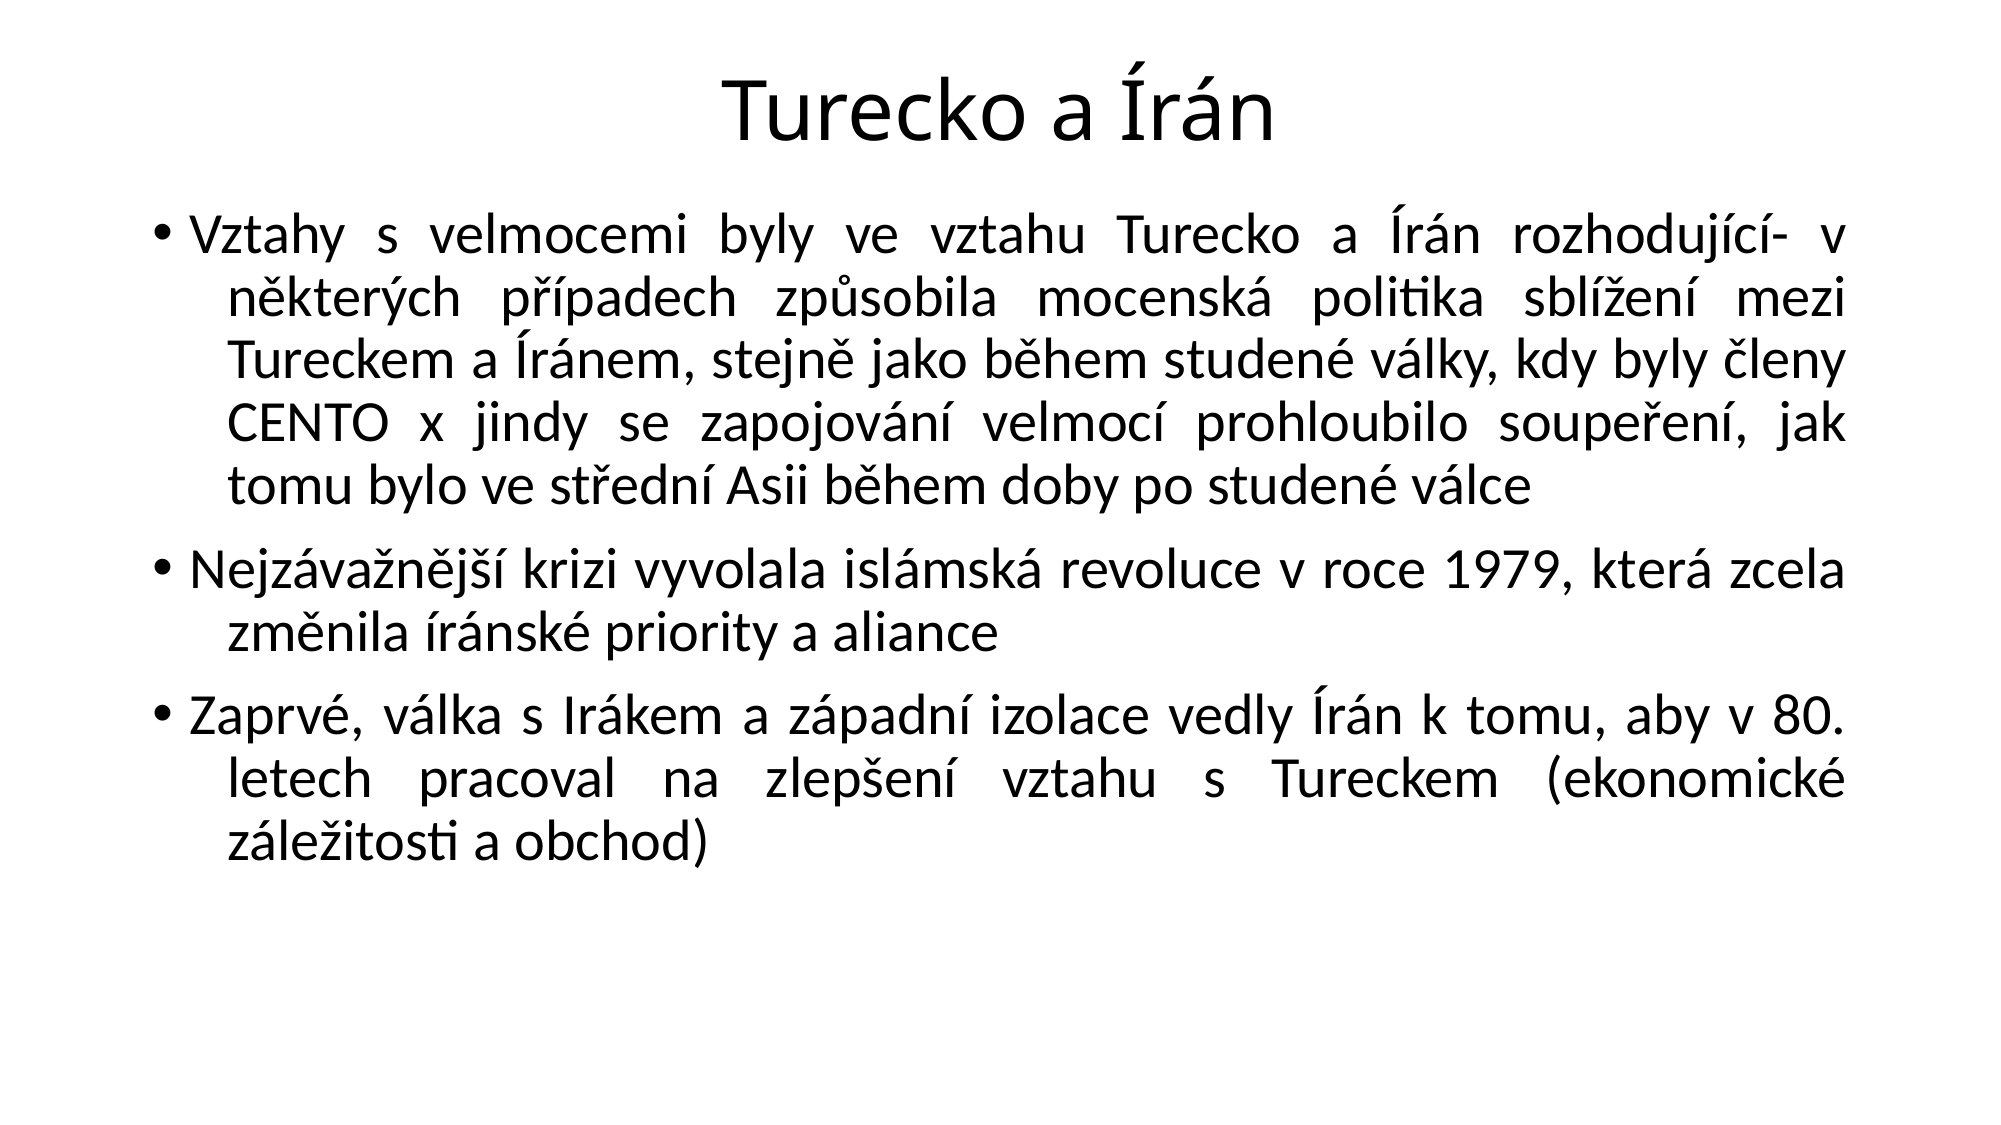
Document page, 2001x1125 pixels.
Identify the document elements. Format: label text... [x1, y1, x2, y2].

title Turecko a Írán [137, 59, 1863, 167]
list Vztahy s velmocemi byly ve vztahu Turecko a Írán rozhodující- v některých případech způsobila mocenská politika sblížení mezi Tureckem a Íránem, stejně jako během studené války, kdy byly členy CENTO x jindy se zapojování velmocí prohloubilo soupeření, jak tomu bylo ve střední Asii během doby po studené válce Nejzávažnější krizi vyvolala islámská revoluce v roce 1979, která zcela změnila íránské priority a aliance Zaprvé, válka s Irákem a západní izolace vedly Írán k tomu, aby v 80. letech pracoval na zlepšení vztahu s Tureckem (ekonomické záležitosti a obchod) [137, 195, 1863, 1014]
